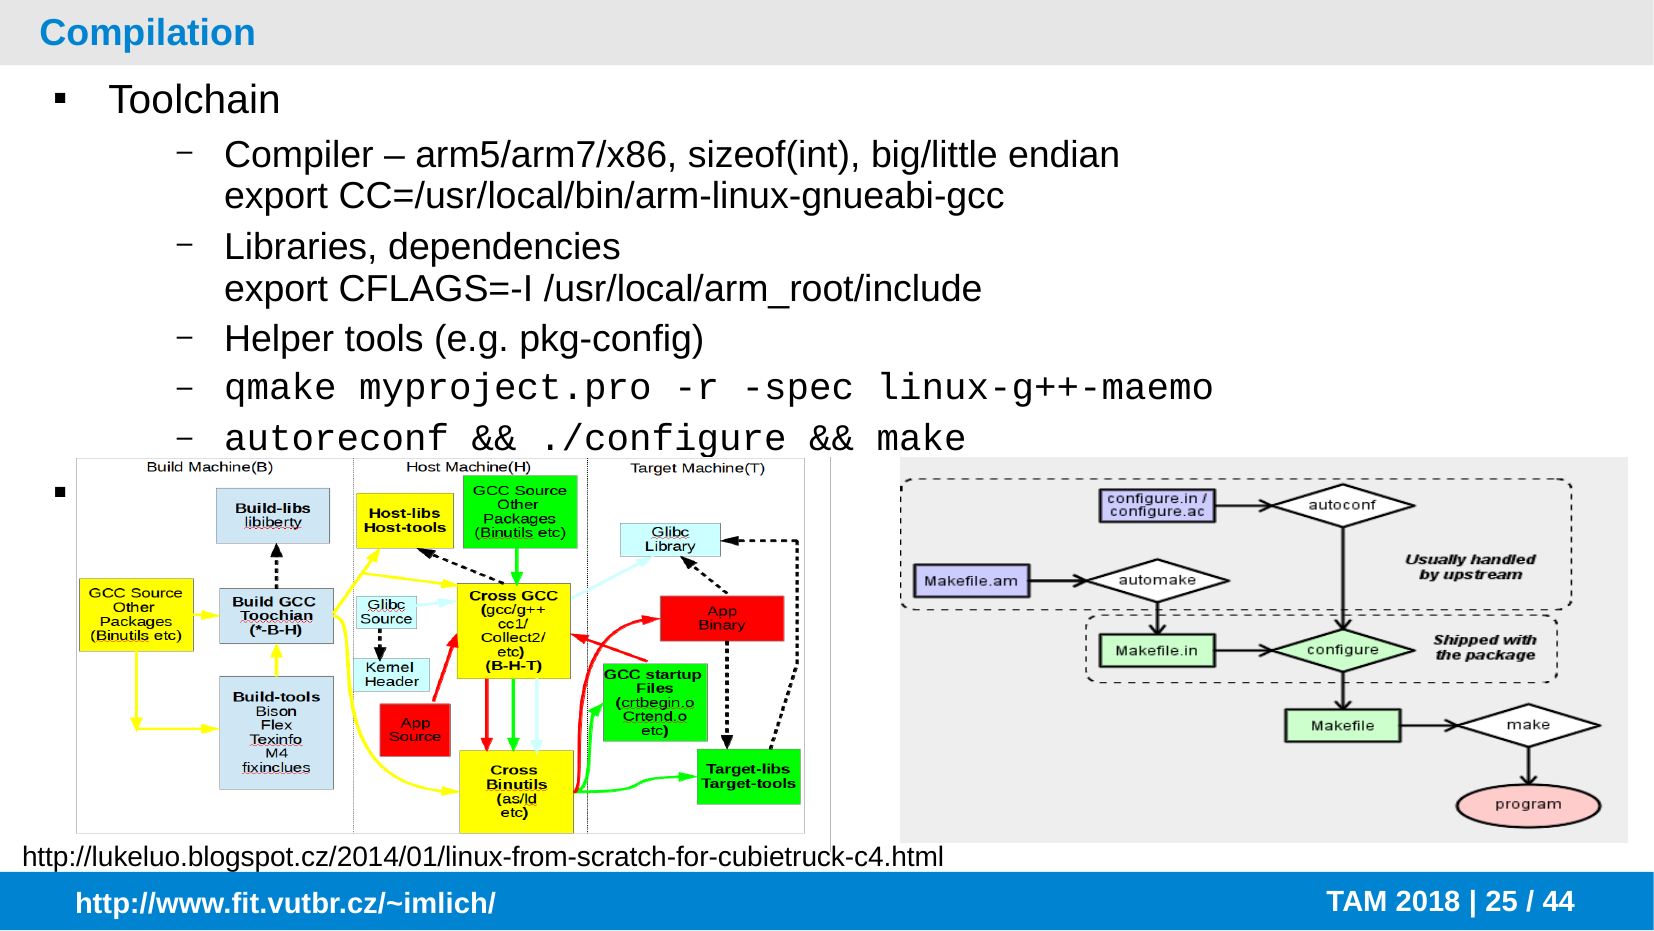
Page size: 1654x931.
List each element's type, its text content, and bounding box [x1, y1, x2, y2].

list Toolchain Compiler – arm5/arm7/x86, sizeof(int), big/little endian export CC=/usr/local/bin/arm-linux-gnueabi-gcc Libraries, dependencies export CFLAGS=-I /usr/local/arm_root/include Helper tools (e.g. pkg-config) qmake myproject.pro -r -spec linux-g++-maemo autoreconf && ./configure && make Build, Host, Target [37, 76, 1613, 834]
picture [900, 457, 1628, 843]
text_box http://lukeluo.blogspot.cz/2014/01/linux-from-scratch-for-cubietruck-c4.html [7, 834, 1276, 881]
picture [75, 457, 831, 834]
title Compilation [39, 4, 1615, 61]
